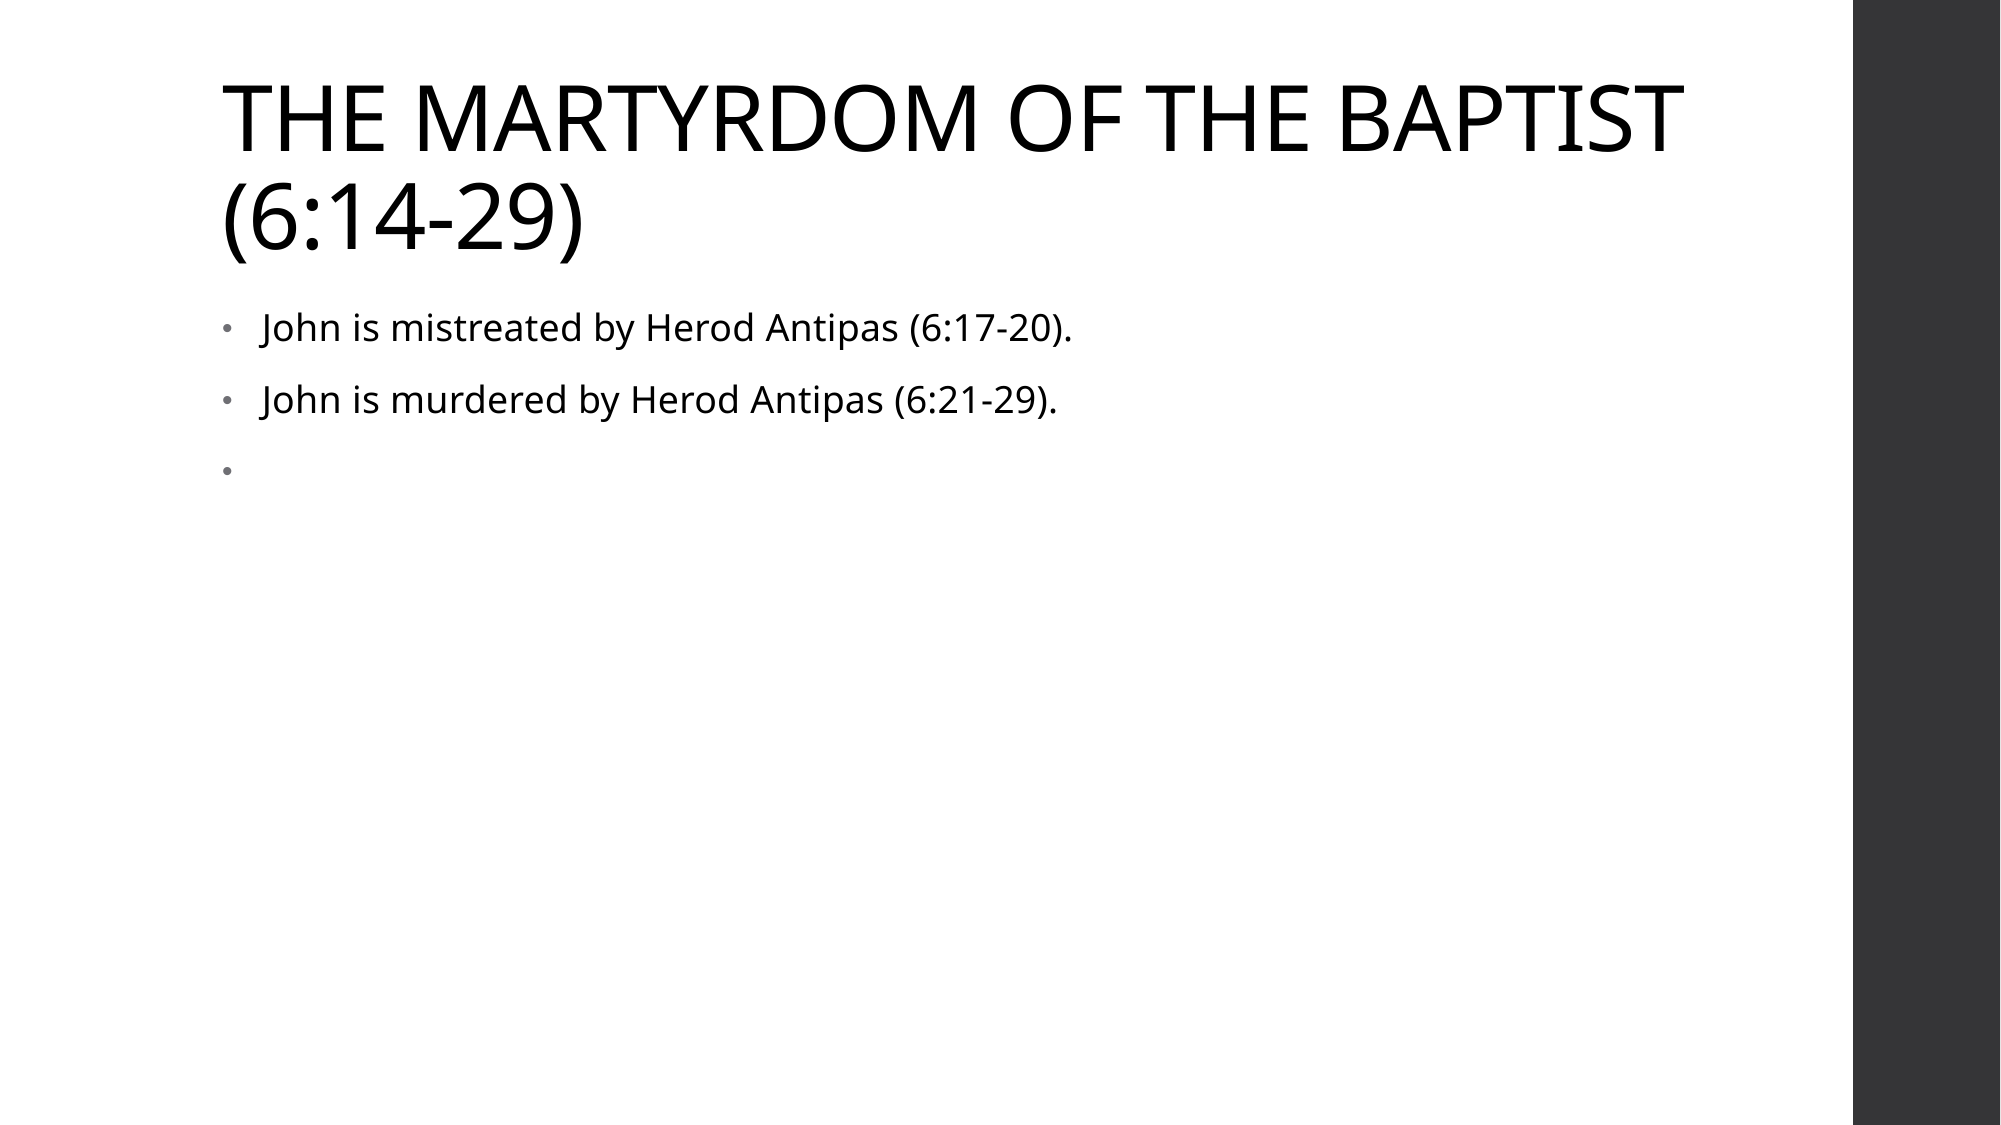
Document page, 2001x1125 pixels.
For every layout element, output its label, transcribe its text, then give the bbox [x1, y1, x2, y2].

title THE MARTYRDOM OF THE BAPTIST (6:14-29) [206, 60, 1797, 278]
list John is mistreated by Herod Antipas (6:17-20). John is murdered by Herod Antipas (6:21-29). [206, 299, 1617, 1014]
